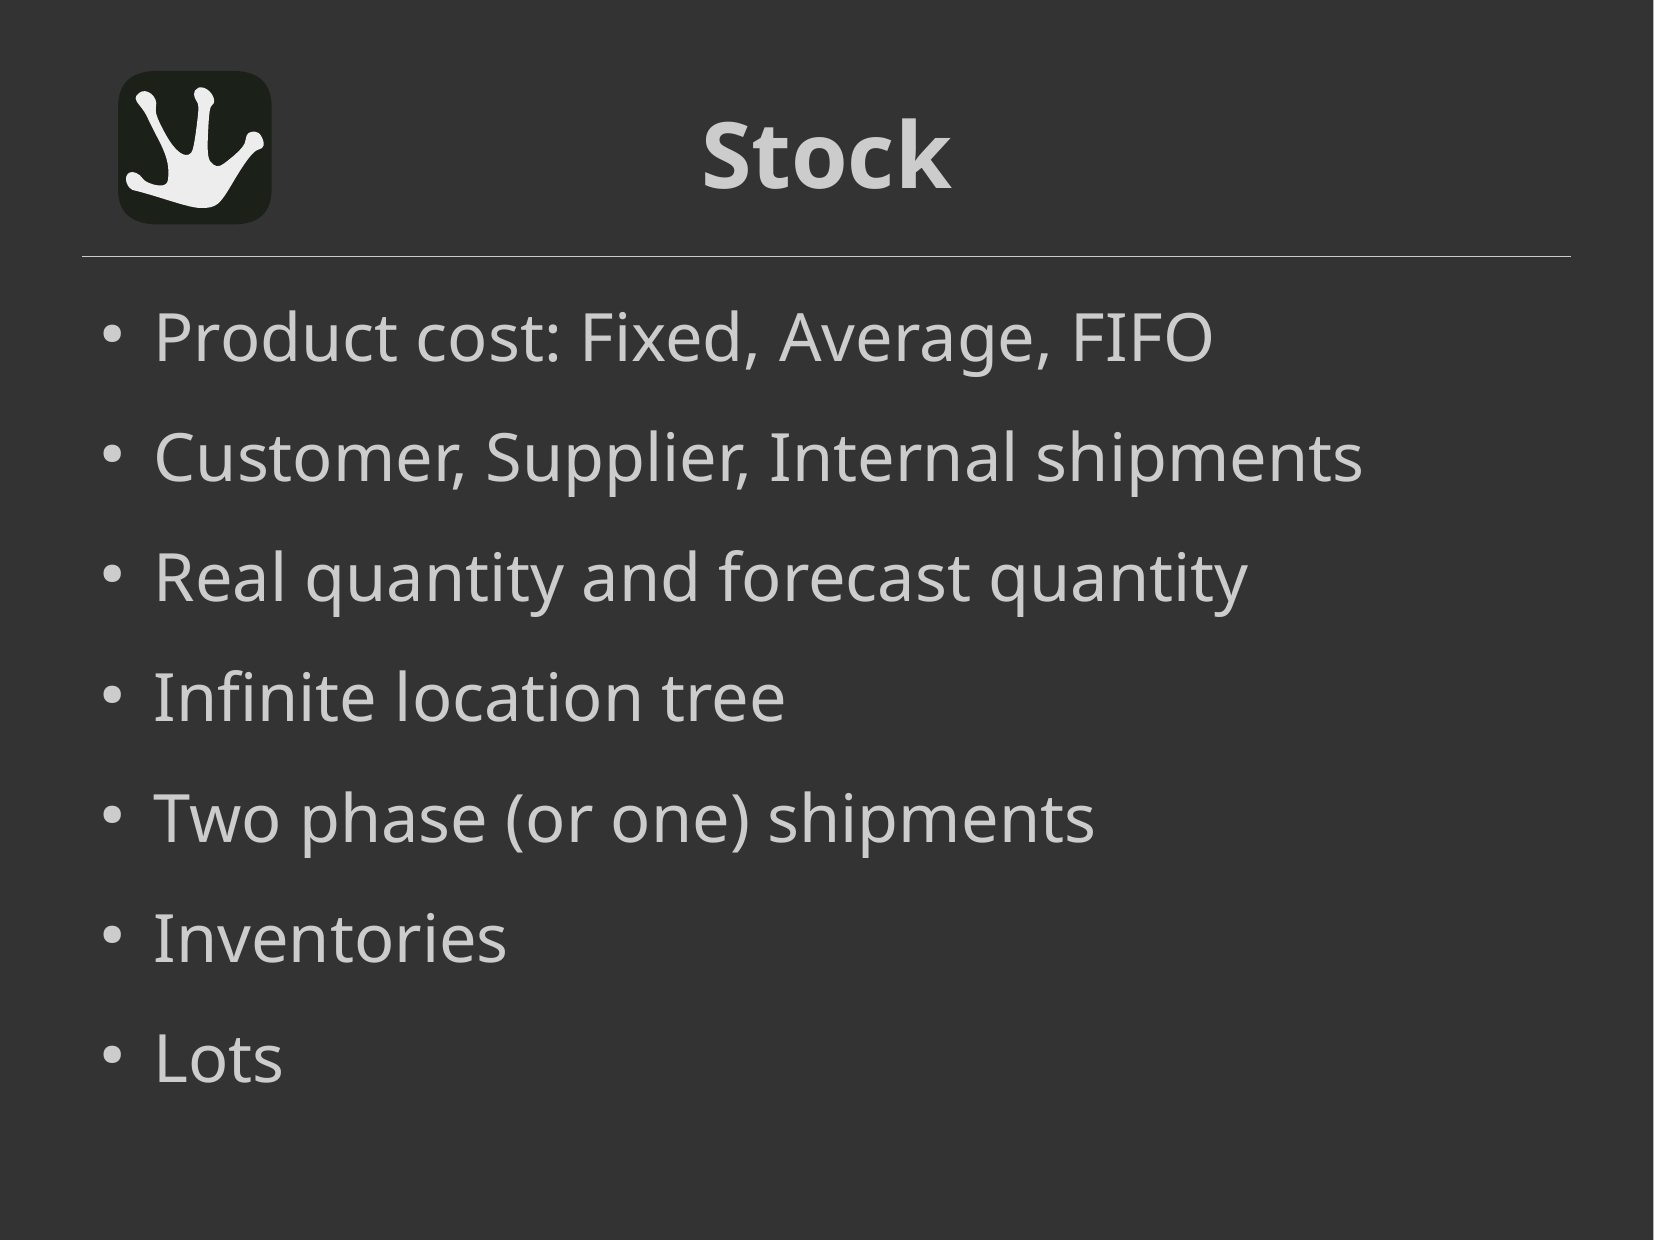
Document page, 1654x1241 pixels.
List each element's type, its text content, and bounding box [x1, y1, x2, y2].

picture [118, 70, 272, 225]
title Stock [82, 49, 1571, 257]
list Product cost: Fixed, Average, FIFO Customer, Supplier, Internal shipments Real quantity and forecast quantity Infinite location tree Two phase (or one) shipments Inventories Lots [82, 290, 1571, 1111]
